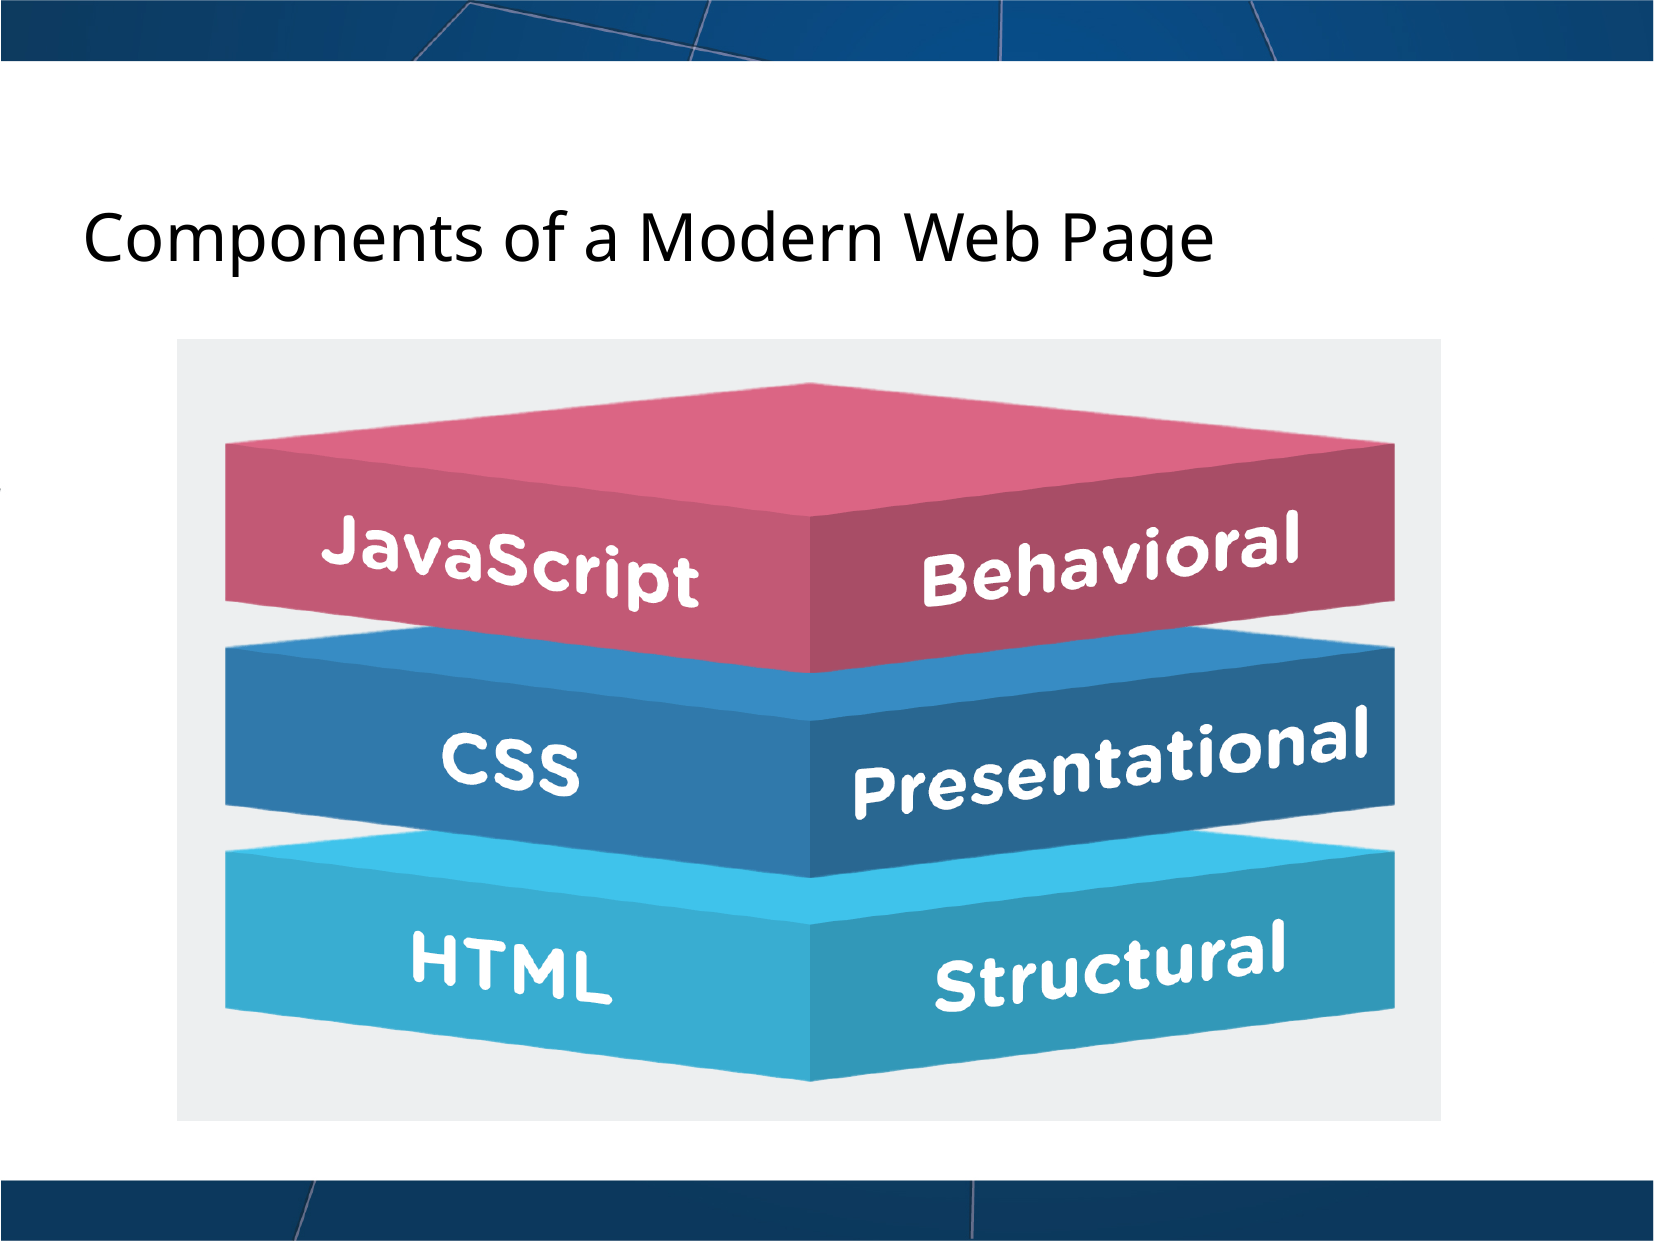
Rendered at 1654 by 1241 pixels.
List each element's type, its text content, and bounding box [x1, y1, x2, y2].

picture [0, 0, 1654, 1241]
title Components of a Modern Web Page [82, 132, 1571, 340]
